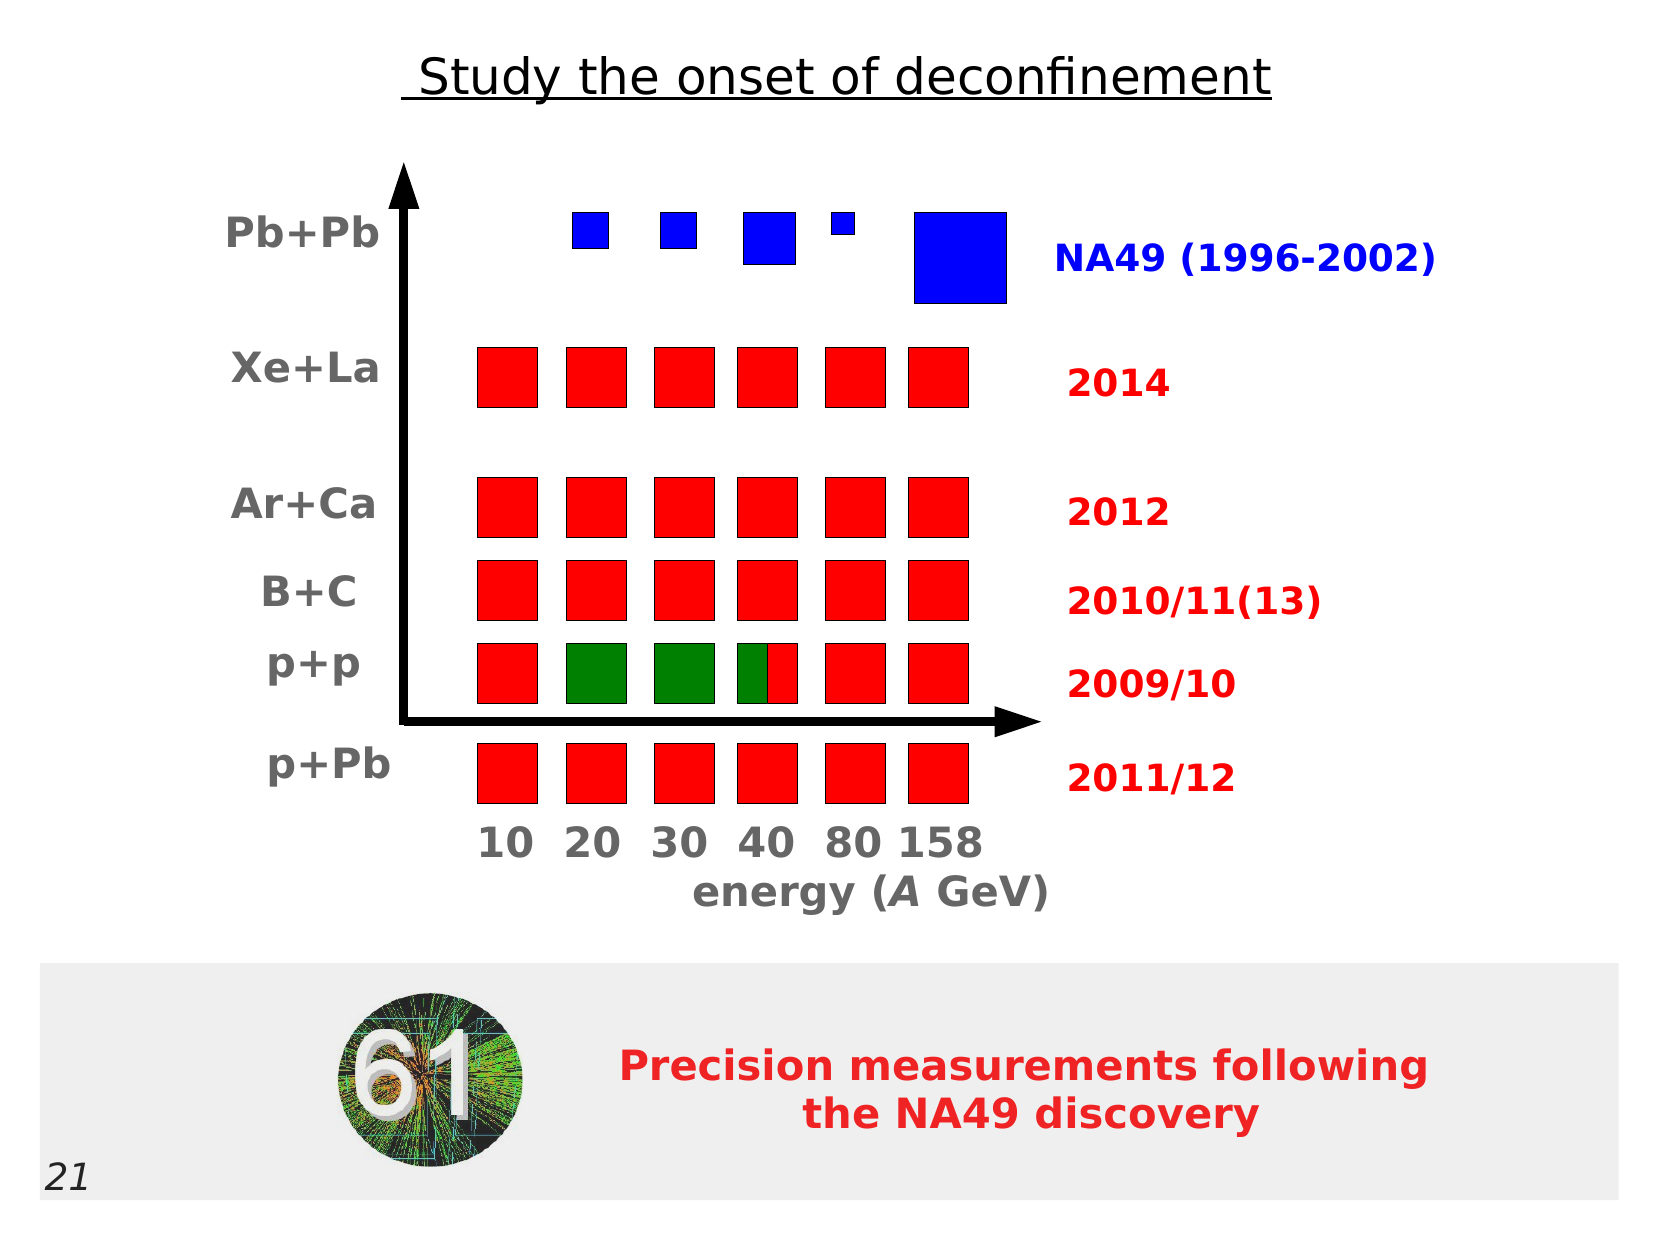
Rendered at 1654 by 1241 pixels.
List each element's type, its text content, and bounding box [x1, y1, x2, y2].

text_box [477, 643, 538, 704]
text_box [477, 477, 538, 538]
text_box 2010/11(13) [1066, 579, 1347, 624]
text_box [825, 347, 886, 408]
text_box 10 20 30 40 80 158 [476, 818, 999, 868]
text_box [737, 477, 798, 538]
text_box Xe+La [230, 343, 382, 393]
text_box [654, 743, 715, 804]
text_box [660, 212, 697, 249]
text_box [566, 743, 627, 804]
text_box [825, 477, 886, 538]
text_box energy (A GeV) [692, 867, 1070, 917]
text_box [737, 643, 798, 704]
text_box [831, 212, 855, 235]
text_box [654, 347, 715, 408]
text_box 2011/12 [1066, 756, 1237, 801]
text_box [654, 560, 715, 621]
text_box [566, 477, 627, 538]
text_box [477, 743, 538, 804]
text_box [743, 212, 796, 265]
text_box 2009/10 [1066, 662, 1237, 707]
text_box p+Pb [266, 739, 393, 789]
text_box [572, 212, 609, 249]
text_box [908, 743, 969, 804]
text_box [825, 643, 886, 704]
text_box Ar+Ca [230, 479, 378, 529]
text_box [914, 212, 1007, 304]
text_box [566, 347, 627, 408]
text_box B+C [260, 568, 376, 617]
text_box [654, 643, 715, 704]
text_box [566, 643, 627, 704]
text_box 2014 [1066, 361, 1237, 405]
text_box Study the onset of deconfinement [400, 47, 1274, 115]
text_box 2012 [1066, 491, 1237, 535]
text_box [737, 347, 798, 408]
text_box NA49 (1996-2002) [1053, 236, 1438, 281]
text_box [39, 963, 1619, 1201]
text_box [908, 477, 969, 538]
text_box [566, 560, 627, 621]
text_box [908, 643, 969, 704]
text_box [477, 347, 538, 408]
text_box Pb+Pb [224, 208, 381, 258]
text_box [908, 347, 969, 408]
text_box [825, 743, 886, 804]
text_box [908, 560, 969, 621]
text_box [825, 560, 886, 621]
text_box p+p [266, 639, 382, 688]
text_box [737, 560, 798, 621]
text_box [477, 560, 538, 621]
text_box [737, 743, 798, 804]
text_box [654, 477, 715, 538]
